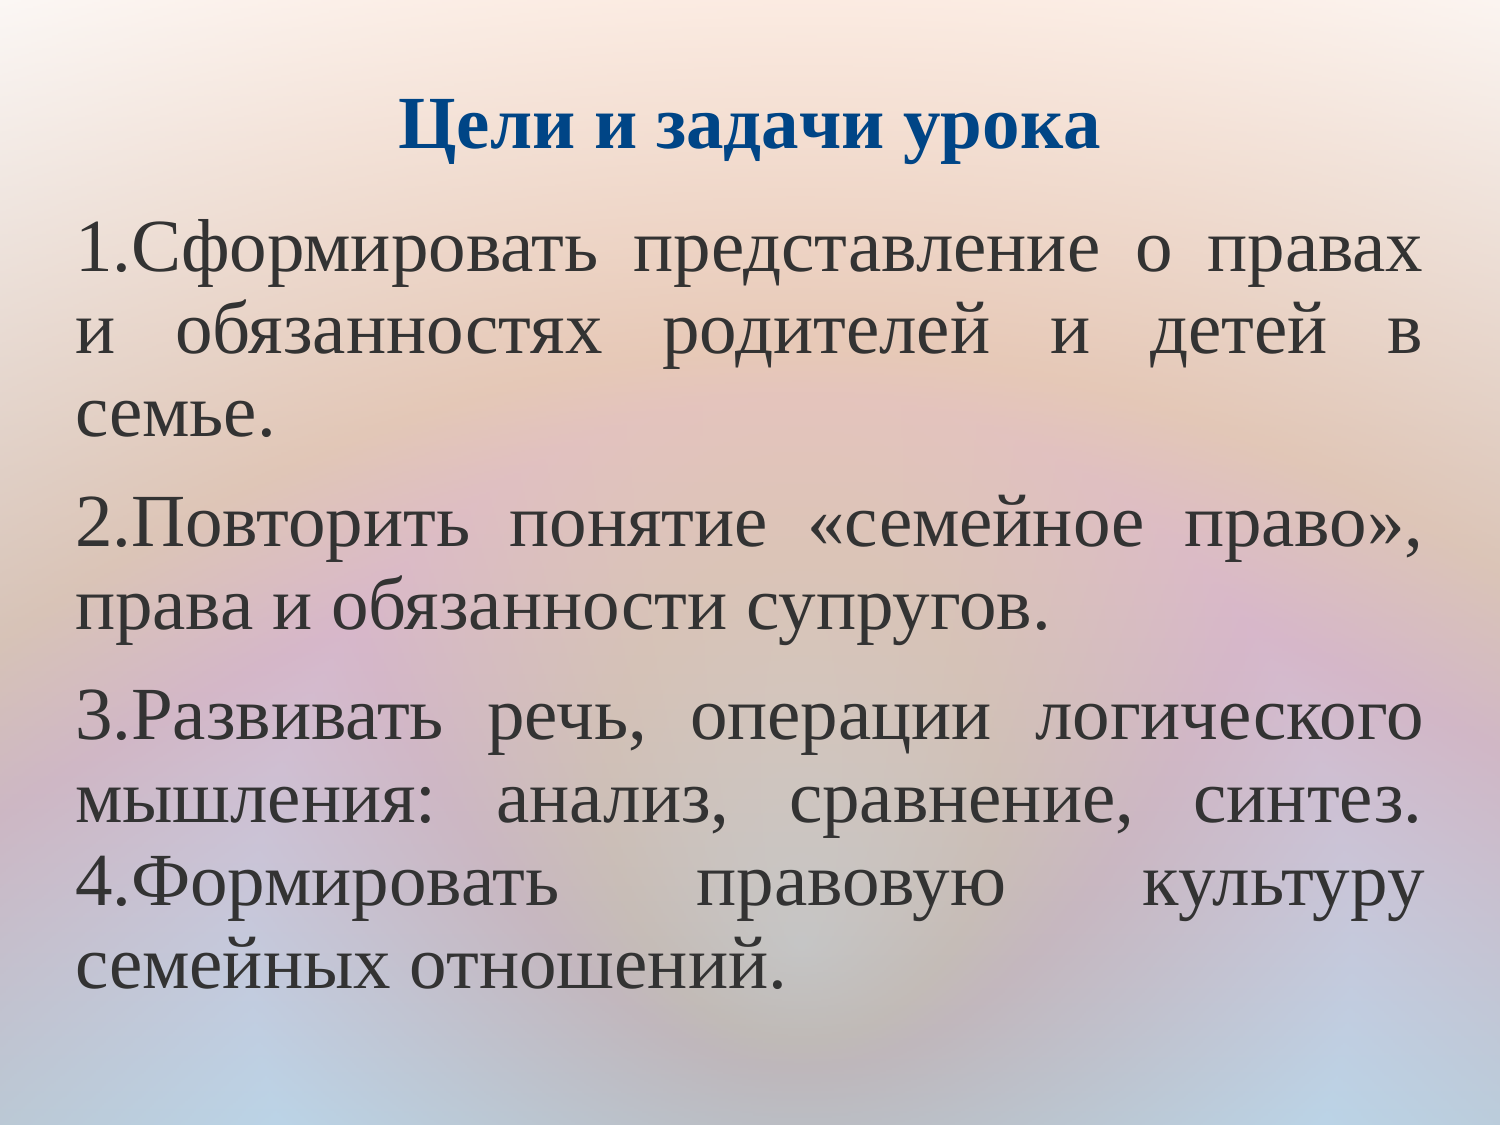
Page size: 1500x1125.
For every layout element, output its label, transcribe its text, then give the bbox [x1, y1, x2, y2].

list 1.Сформировать представление о правах и обязанностях родителей и детей в семье. 2.Повторить понятие «семейное право», права и обязанности супругов. 3.Развивать речь, операции логического мышления: анализ, сравнение, синтез. 4.Формировать правовую культуру семейных отношений. [75, 94, 1425, 1088]
picture [0, 0, 1500, 1125]
title Цели и задачи урока [75, 45, 1426, 201]
